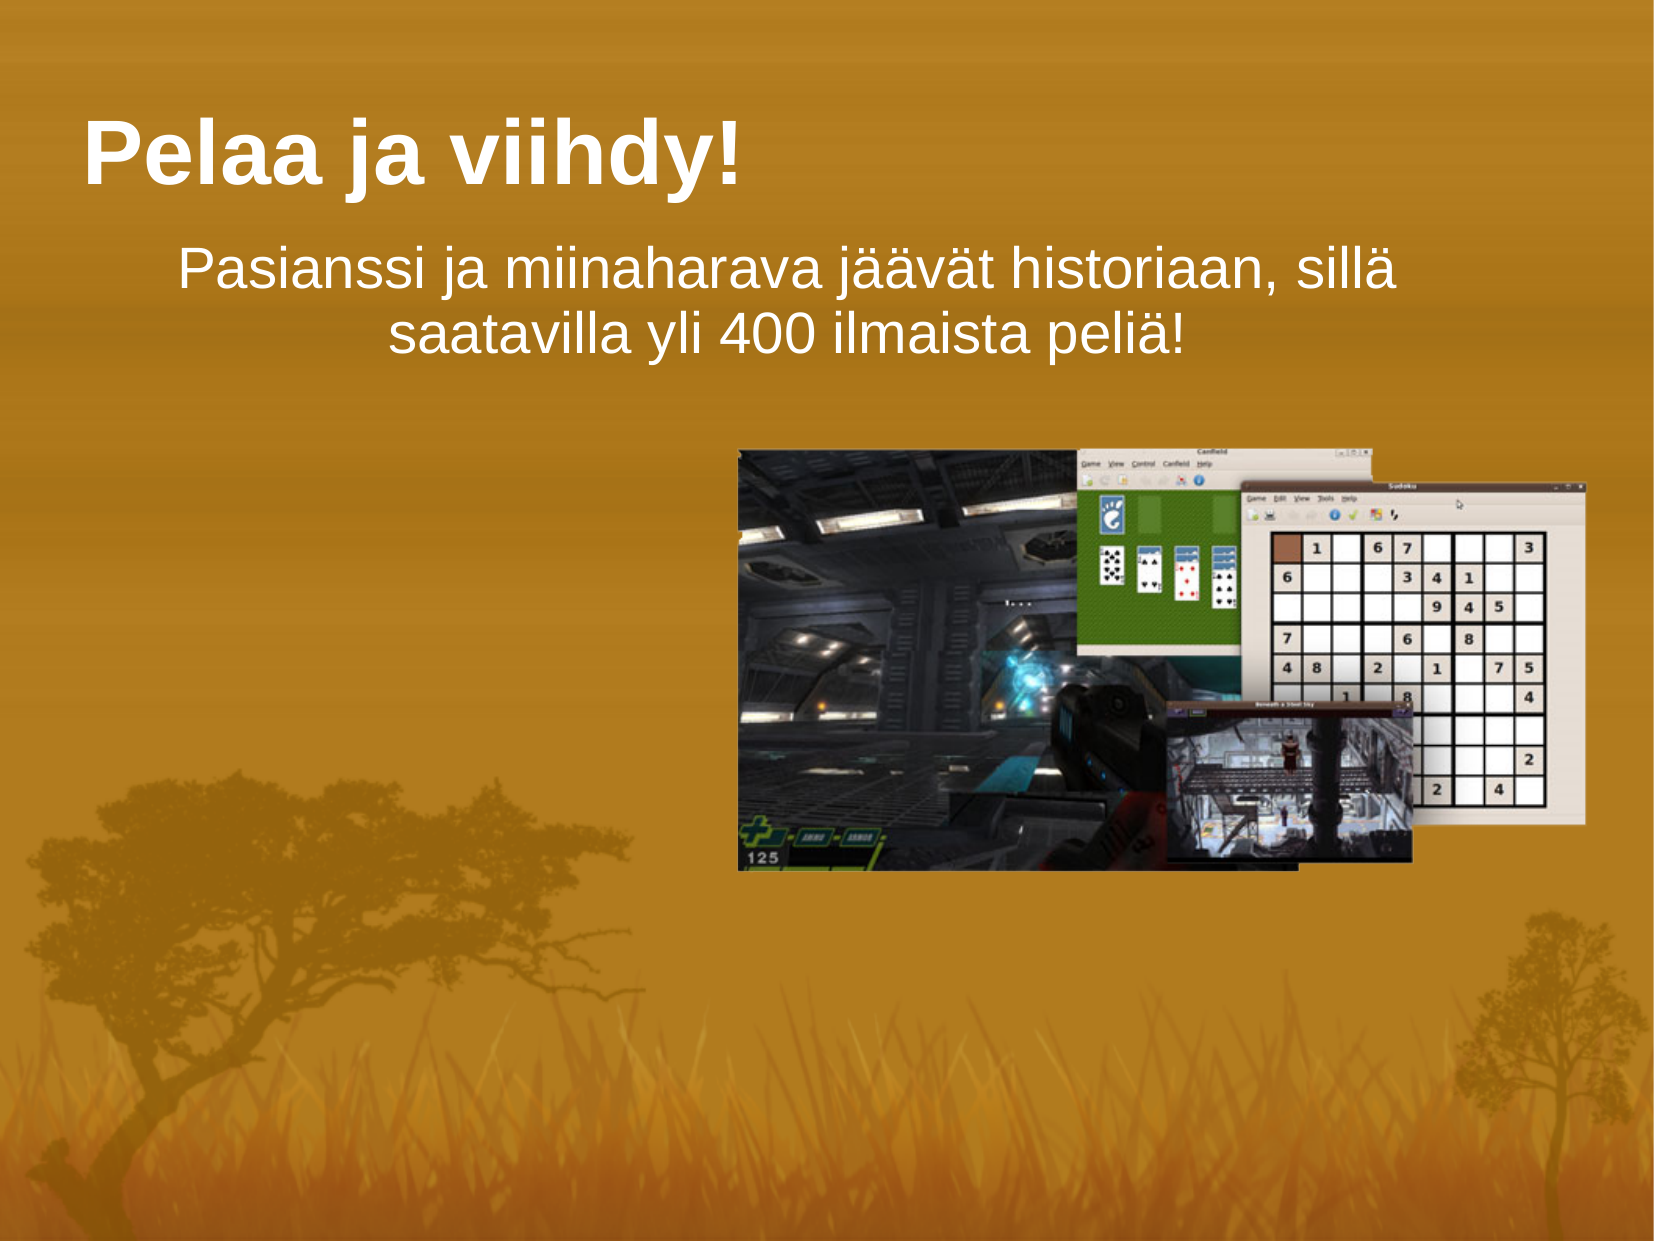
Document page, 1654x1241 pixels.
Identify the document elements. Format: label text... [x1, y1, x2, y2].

title Pelaa ja viihdy! [82, 56, 1571, 250]
picture [0, 0, 1654, 1241]
text_box Pasianssi ja miinaharava jäävät historiaan, sillä saatavilla yli 400 ilmaista peliä! [177, 236, 1418, 591]
